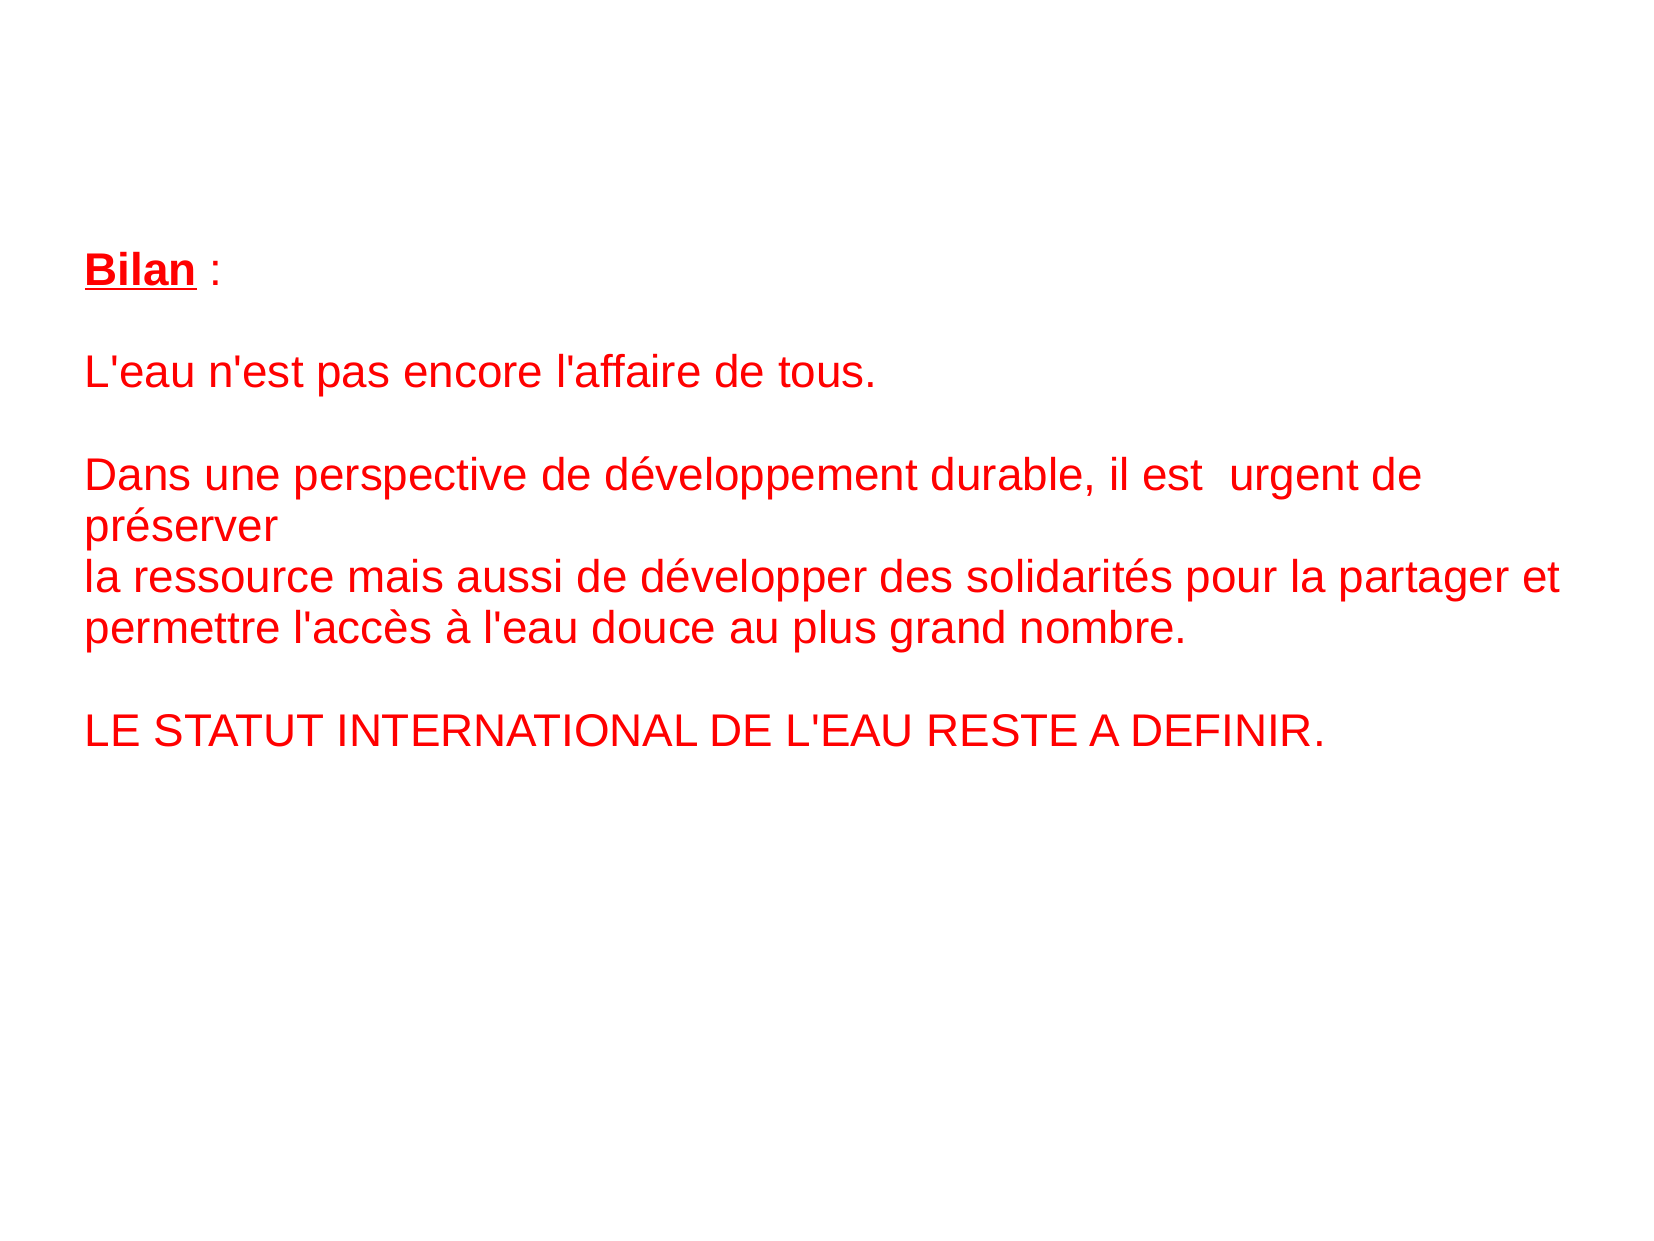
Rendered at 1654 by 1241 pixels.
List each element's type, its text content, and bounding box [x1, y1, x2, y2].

text_box Bilan : L'eau n'est pas encore l'affaire de tous. Dans une perspective de développement durable, il est urgent de préserver la ressource mais aussi de développer des solidarités pour la partager et permettre l'accès à l'eau douce au plus grand nombre. LE STATUT INTERNATIONAL DE L'EAU RESTE A DEFINIR. [70, 236, 1645, 859]
